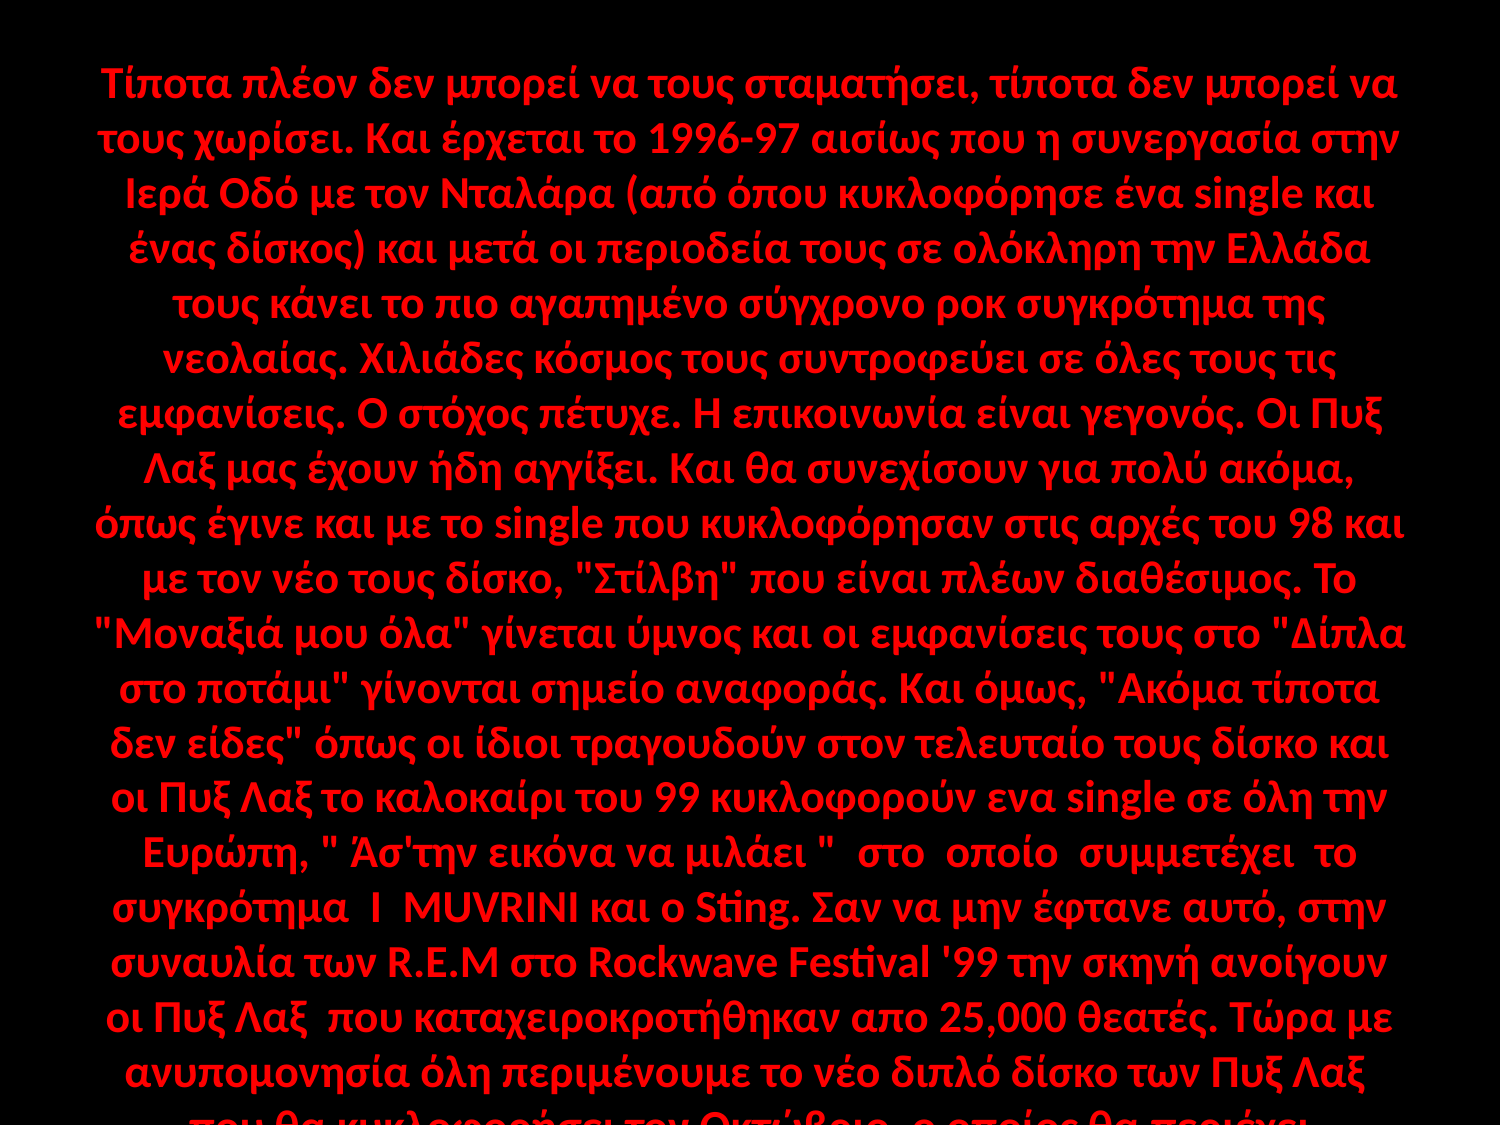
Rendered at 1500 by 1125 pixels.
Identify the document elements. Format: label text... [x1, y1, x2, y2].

title Τίποτα πλέον δεν μπορεί να τους σταματήσει, τίποτα δεν μπορεί να τους χωρίσει. Και έρχεται το 1996-97 αισίως που η συνεργασία στην Ιερά Οδό με τον Νταλάρα (από όπου κυκλοφόρησε ένα single και ένας δίσκος) και μετά οι περιοδεία τους σε ολόκληρη την Ελλάδα τους κάνει το πιο αγαπημένο σύγχρονο ροκ συγκρότημα της νεολαίας. Χιλιάδες κόσμος τους συντροφεύει σε όλες τους τις εμφανίσεις. Ο στόχος πέτυχε. Η επικοινωνία είναι γεγονός. Οι Πυξ Λαξ μας έχουν ήδη αγγίξει. Και θα συνεχίσουν για πολύ ακόμα, όπως έγινε και με το single που κυκλοφόρησαν στις αρχές του 98 και με τον νέο τους δίσκο, "Στίλβη" που είναι πλέων διαθέσιμος. Το "Μοναξιά μου όλα" γίνεται ύμνος και οι εμφανίσεις τους στο "Δίπλα στο ποτάμι" γίνονται σημείο αναφοράς. Και όμως, "Ακόμα τίποτα δεν είδες" όπως οι ίδιοι τραγουδούν στον τελευταίο τους δίσκο και οι Πυξ Λαξ το καλοκαίρι του 99 κυκλοφορούν ενα single σε όλη την Ευρώπη, " Άσ'την εικόνα να μιλάει " στο οποίο συμμετέχει το συγκρότημα I MUVRINI και ο Sting. Σαν να μην έφτανε αυτό, στην συναυλία των R.E.M στο Rockwave Festival '99 την σκηνή ανοίγουν οι Πυξ Λαξ που καταχειροκροτήθηκαν απο 25,000 θεατές. Τώρα με ανυπομονησία όλη περιμένουμε το νέο διπλό δίσκο των Πυξ Λαξ που θα κυκλοφορήσει τον Οκτώβριο, ο οποίος θα περιέχει τραγούδια απο τους προϊγούμενους δίσκους τους σε "pot - pouri" και άλλα δύο νέα τραγούδια. [75, 45, 1425, 1125]
